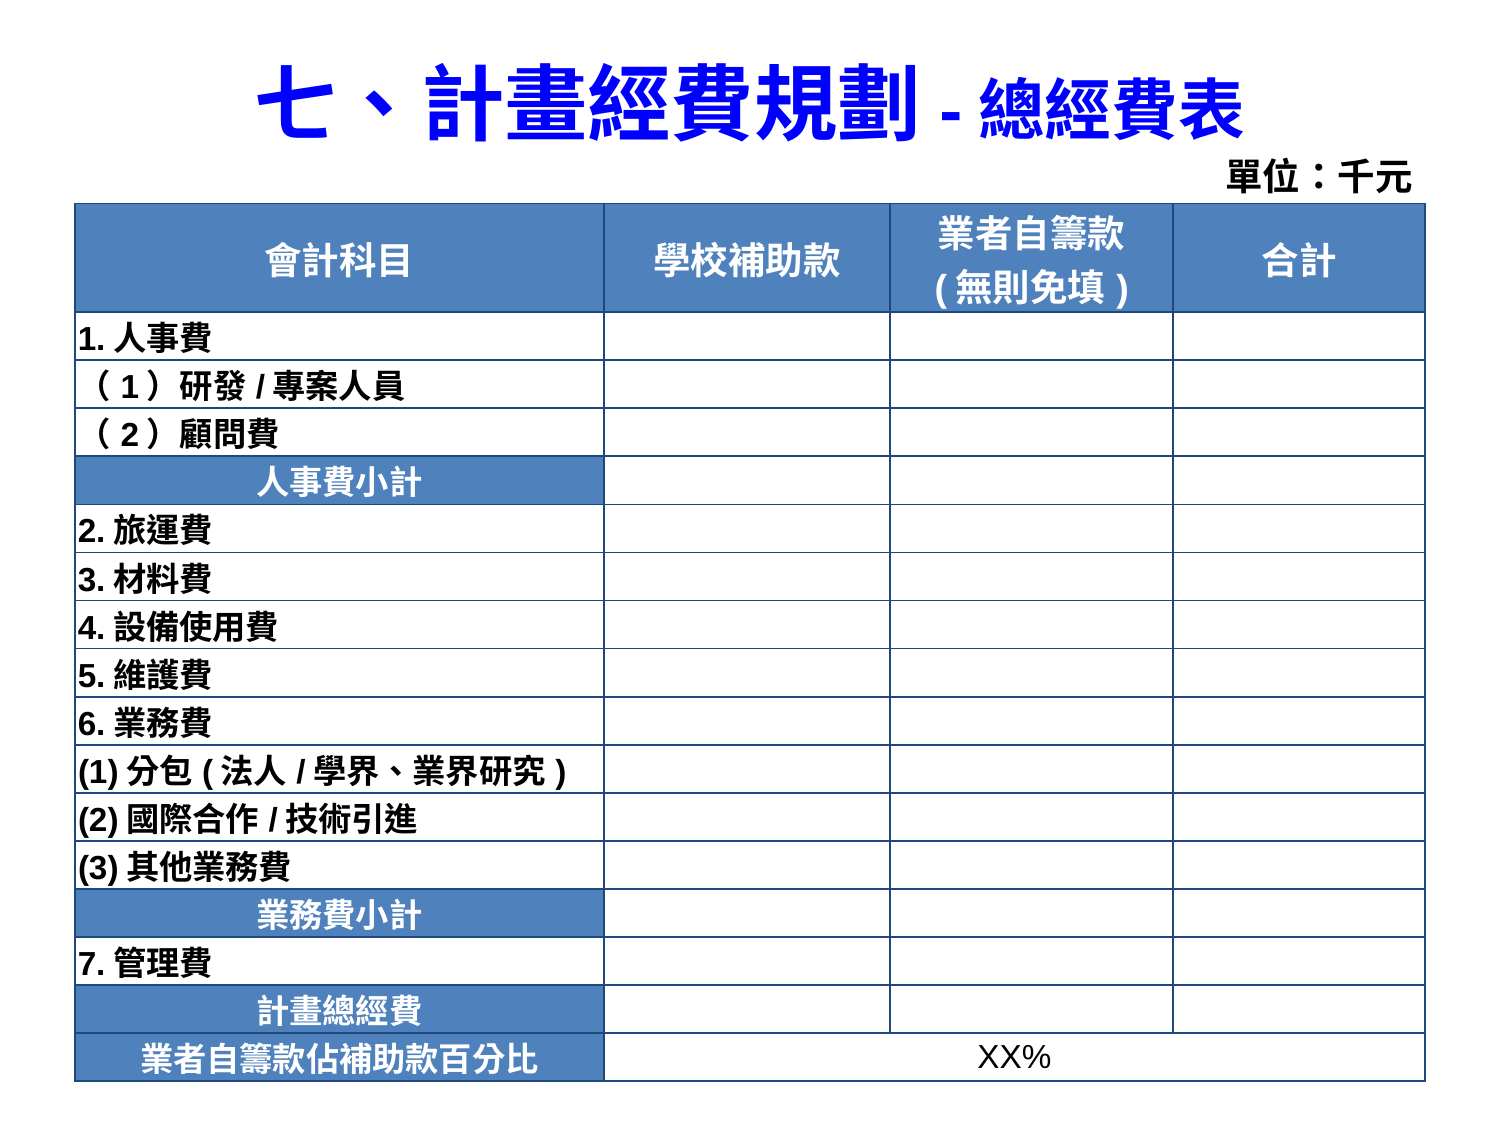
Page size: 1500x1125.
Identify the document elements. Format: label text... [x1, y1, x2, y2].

table_cell 4.設備使用費 [76, 601, 603, 648]
table_cell [1174, 409, 1424, 455]
table_header 合計 [1174, 204, 1424, 311]
table_cell [1174, 938, 1424, 984]
table_cell [605, 313, 889, 359]
table_cell 3.材料費 [76, 553, 603, 600]
table_cell [1174, 505, 1424, 552]
table_cell 6.業務費 [76, 698, 603, 744]
table_cell [891, 553, 1172, 600]
table_cell 1.人事費 [76, 313, 603, 359]
table_cell [1174, 649, 1424, 696]
title 七、計畫經費規劃-總經費表 [75, 7, 1425, 195]
table_cell [891, 601, 1172, 648]
table_cell （2）顧問費 [76, 409, 603, 455]
table_cell (3)其他業務費 [76, 842, 603, 888]
table_cell [605, 842, 889, 888]
table_cell [605, 505, 889, 552]
table_cell [605, 890, 889, 936]
table_header 業者自籌款 (無則免填) [891, 204, 1172, 311]
table_cell 7.管理費 [76, 938, 603, 984]
table_cell 業務費小計 [76, 890, 603, 936]
table_cell (1)分包(法人/學界、業界研究) [76, 746, 603, 792]
table_cell 人事費小計 [76, 457, 603, 504]
table_cell [605, 986, 889, 1032]
table_cell [1174, 698, 1424, 744]
table_cell [891, 505, 1172, 552]
table_cell [1174, 842, 1424, 888]
table_cell (2)國際合作/技術引進 [76, 794, 603, 840]
table_cell （1）研發/專案人員 [76, 361, 603, 407]
table_cell [1174, 361, 1424, 407]
table_cell [605, 794, 889, 840]
table_cell [891, 986, 1172, 1032]
table_cell [891, 361, 1172, 407]
table_cell [1174, 313, 1424, 359]
table_cell [891, 794, 1172, 840]
table_cell 計畫總經費 [76, 986, 603, 1032]
text_box 單位：千元 [1210, 145, 1444, 206]
table_header 學校補助款 [605, 204, 889, 311]
table_cell [891, 313, 1172, 359]
table_cell [891, 890, 1172, 936]
table_cell [1174, 746, 1424, 792]
table_cell [1174, 794, 1424, 840]
table_cell [891, 698, 1172, 744]
table_cell [605, 601, 889, 648]
table_cell [1174, 986, 1424, 1032]
table_cell 2.旅運費 [76, 505, 603, 552]
table_cell [605, 457, 889, 504]
table_cell [891, 409, 1172, 455]
table_cell 5.維護費 [76, 649, 603, 696]
table_cell [891, 457, 1172, 504]
table_cell [605, 698, 889, 744]
table_cell 業者自籌款佔補助款百分比 [76, 1034, 603, 1080]
table_cell [605, 938, 889, 984]
table_header 會計科目 [76, 204, 603, 311]
table_cell [1174, 553, 1424, 600]
table_cell [605, 409, 889, 455]
table_cell [605, 746, 889, 792]
table_cell XX% [605, 1034, 1424, 1080]
table_cell [891, 938, 1172, 984]
table_cell [1174, 601, 1424, 648]
table_cell [1174, 457, 1424, 504]
table_cell [891, 842, 1172, 888]
table_cell [605, 553, 889, 600]
table_cell [891, 649, 1172, 696]
table_cell [605, 649, 889, 696]
table_cell [605, 361, 889, 407]
table_cell [891, 746, 1172, 792]
table_cell [1174, 890, 1424, 936]
